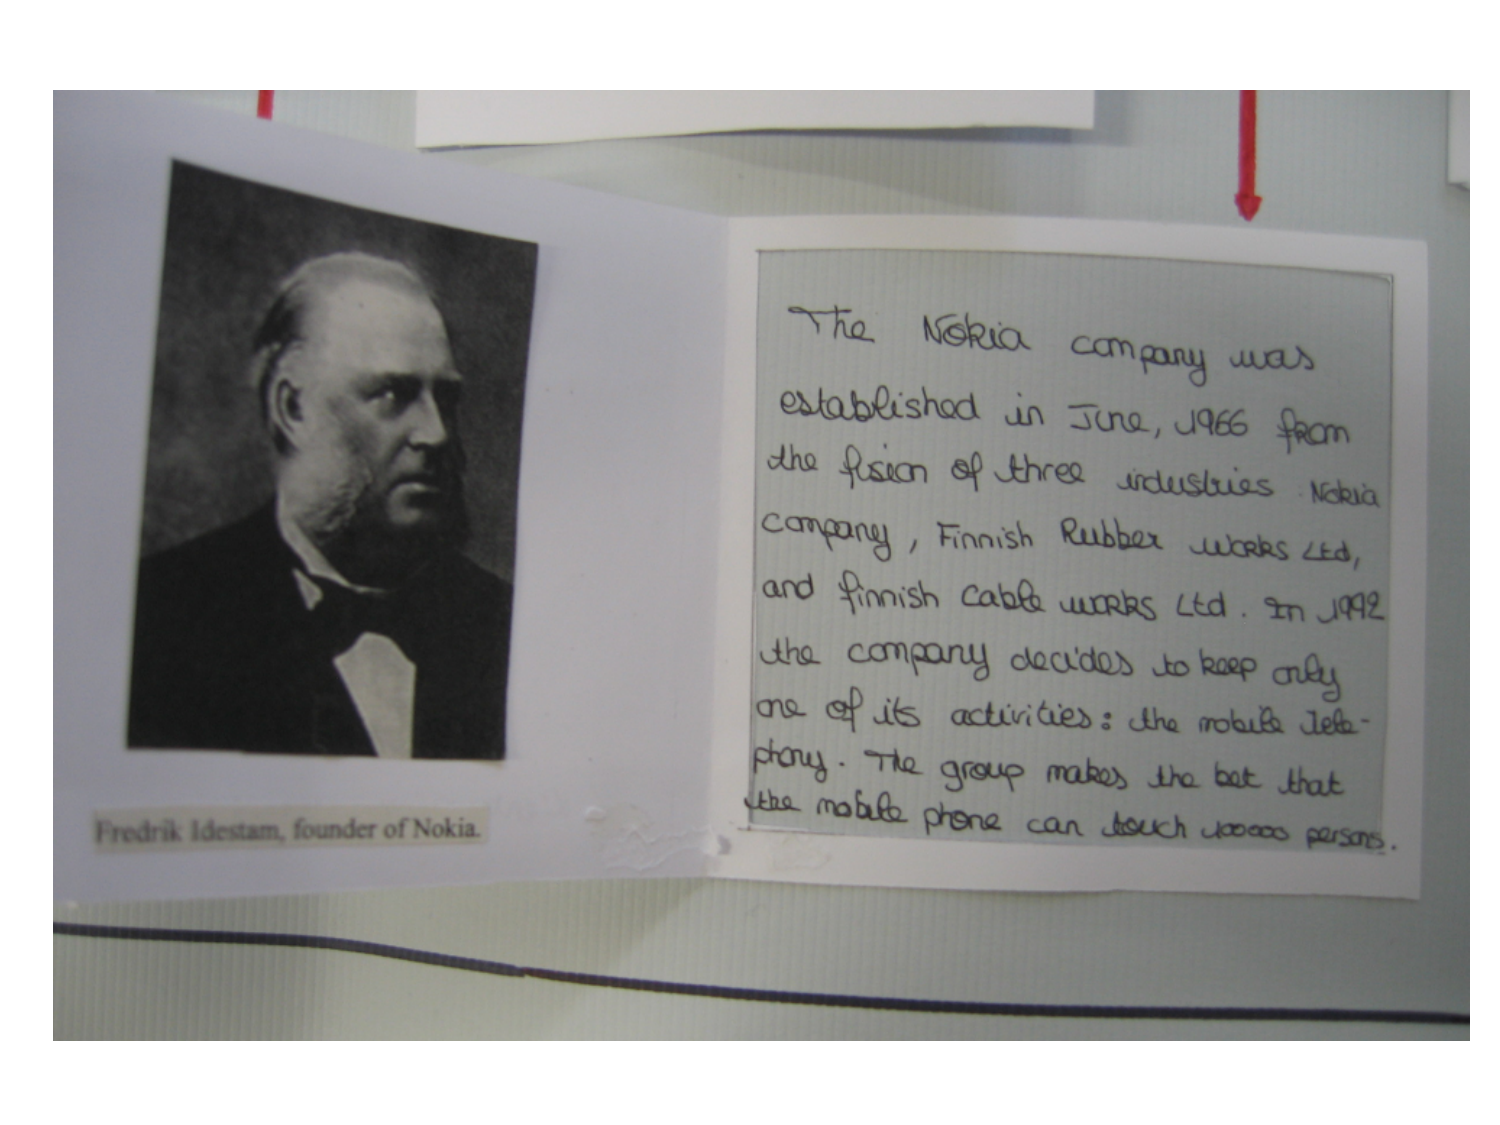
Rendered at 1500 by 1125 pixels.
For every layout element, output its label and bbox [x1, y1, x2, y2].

picture [53, 90, 1470, 1041]
